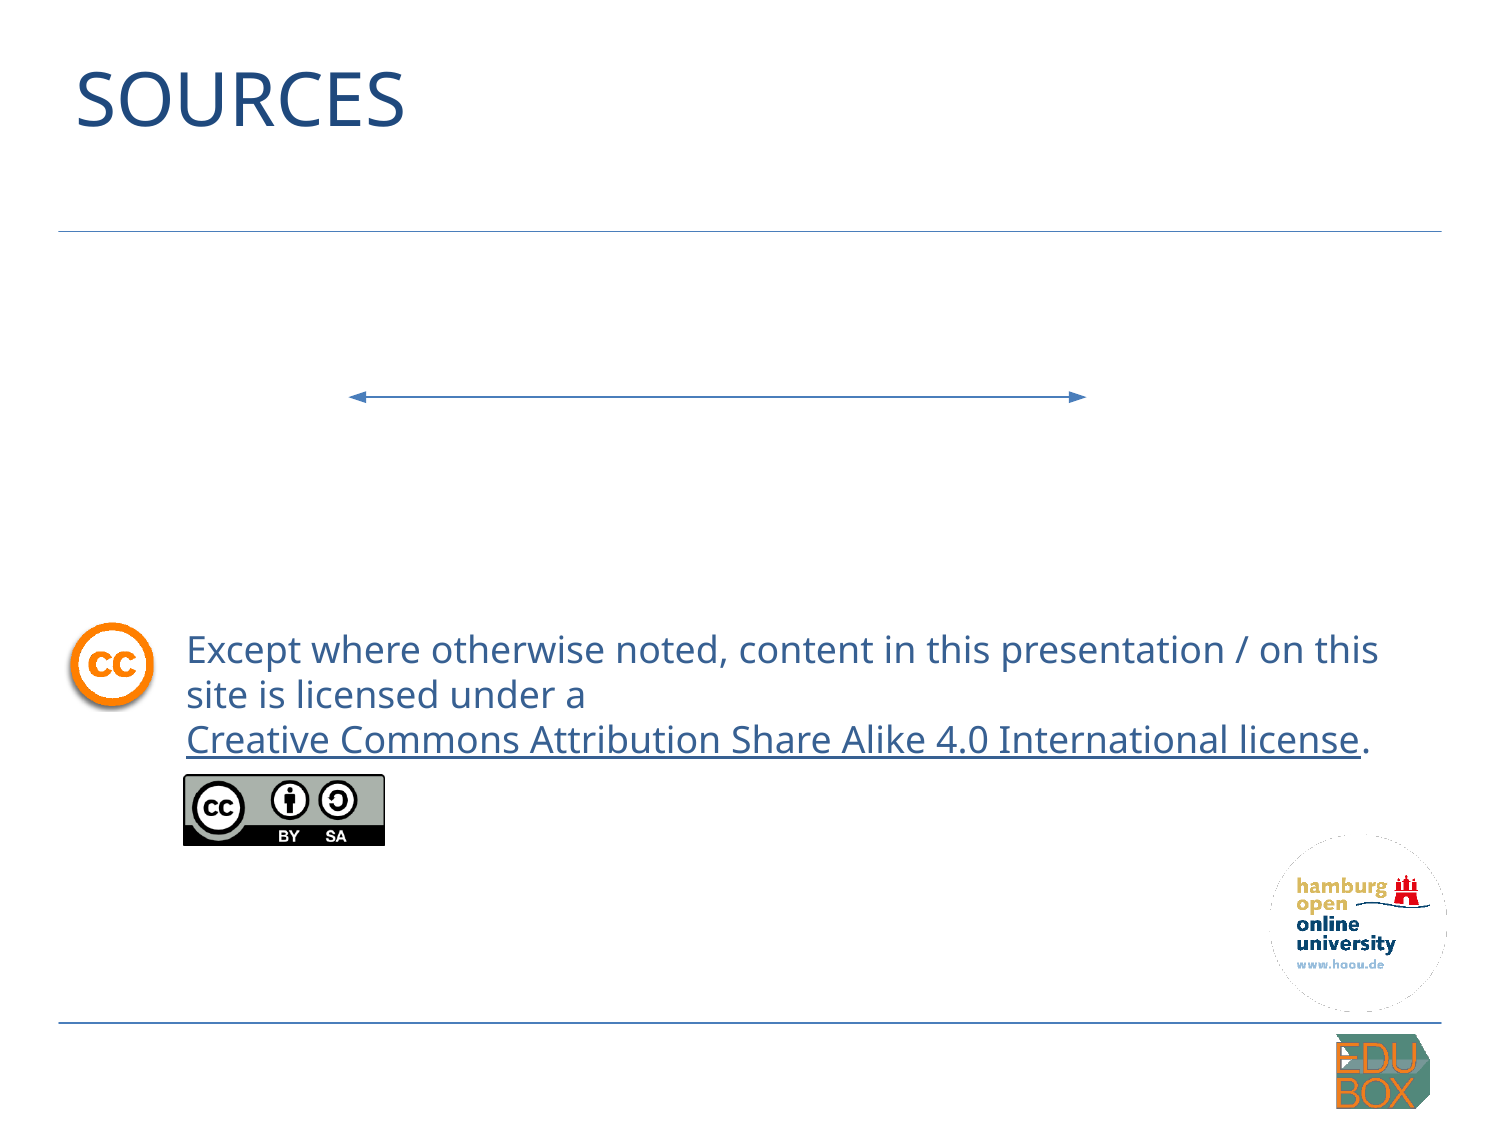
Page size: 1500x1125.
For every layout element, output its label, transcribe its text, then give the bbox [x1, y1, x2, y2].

text_box SOURCES [60, 41, 1360, 152]
picture [183, 774, 385, 846]
text_box Except where otherwise noted, content in this presentation / on this site is licensed under a Creative Commons Attribution Share Alike 4.0 International license. [171, 618, 1447, 776]
picture [64, 616, 160, 712]
picture [1269, 834, 1447, 1012]
picture [1328, 1028, 1437, 1114]
